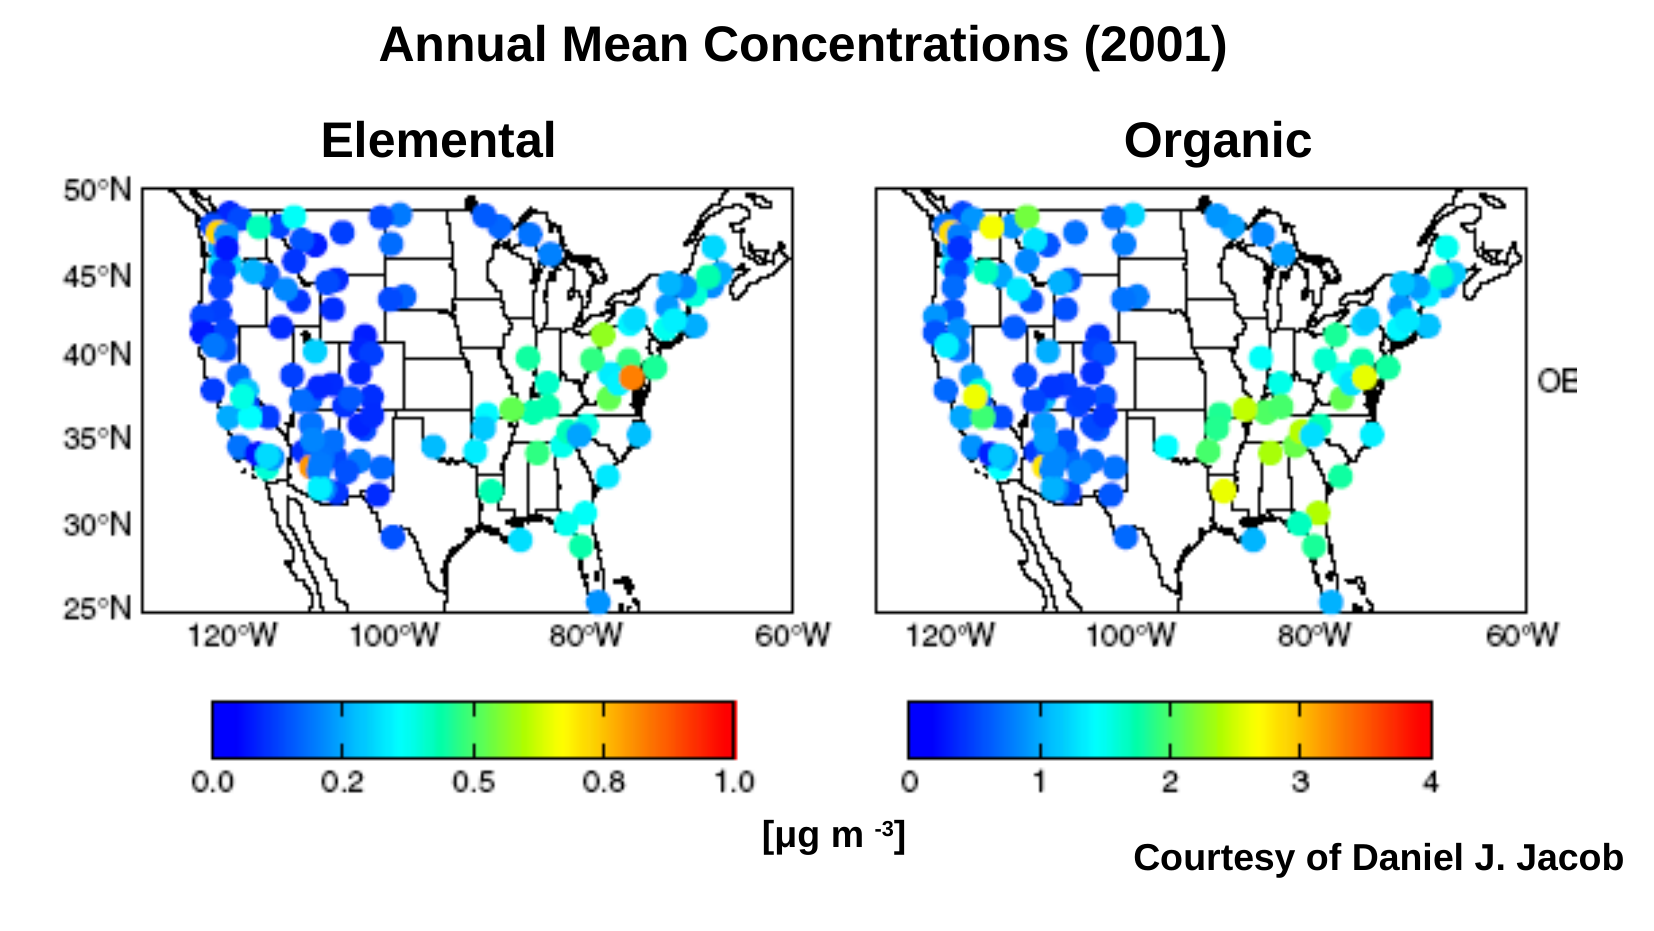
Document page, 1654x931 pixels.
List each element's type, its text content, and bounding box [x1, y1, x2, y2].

text_box Courtesy of Daniel J. Jacob [1118, 825, 1640, 886]
text_box Elemental [313, 99, 565, 176]
text_box Annual Mean Concentrations (2001) [363, 3, 1244, 80]
text_box Organic [1116, 99, 1321, 176]
picture [42, 161, 1577, 866]
text_box [μg m -3] [754, 802, 915, 863]
